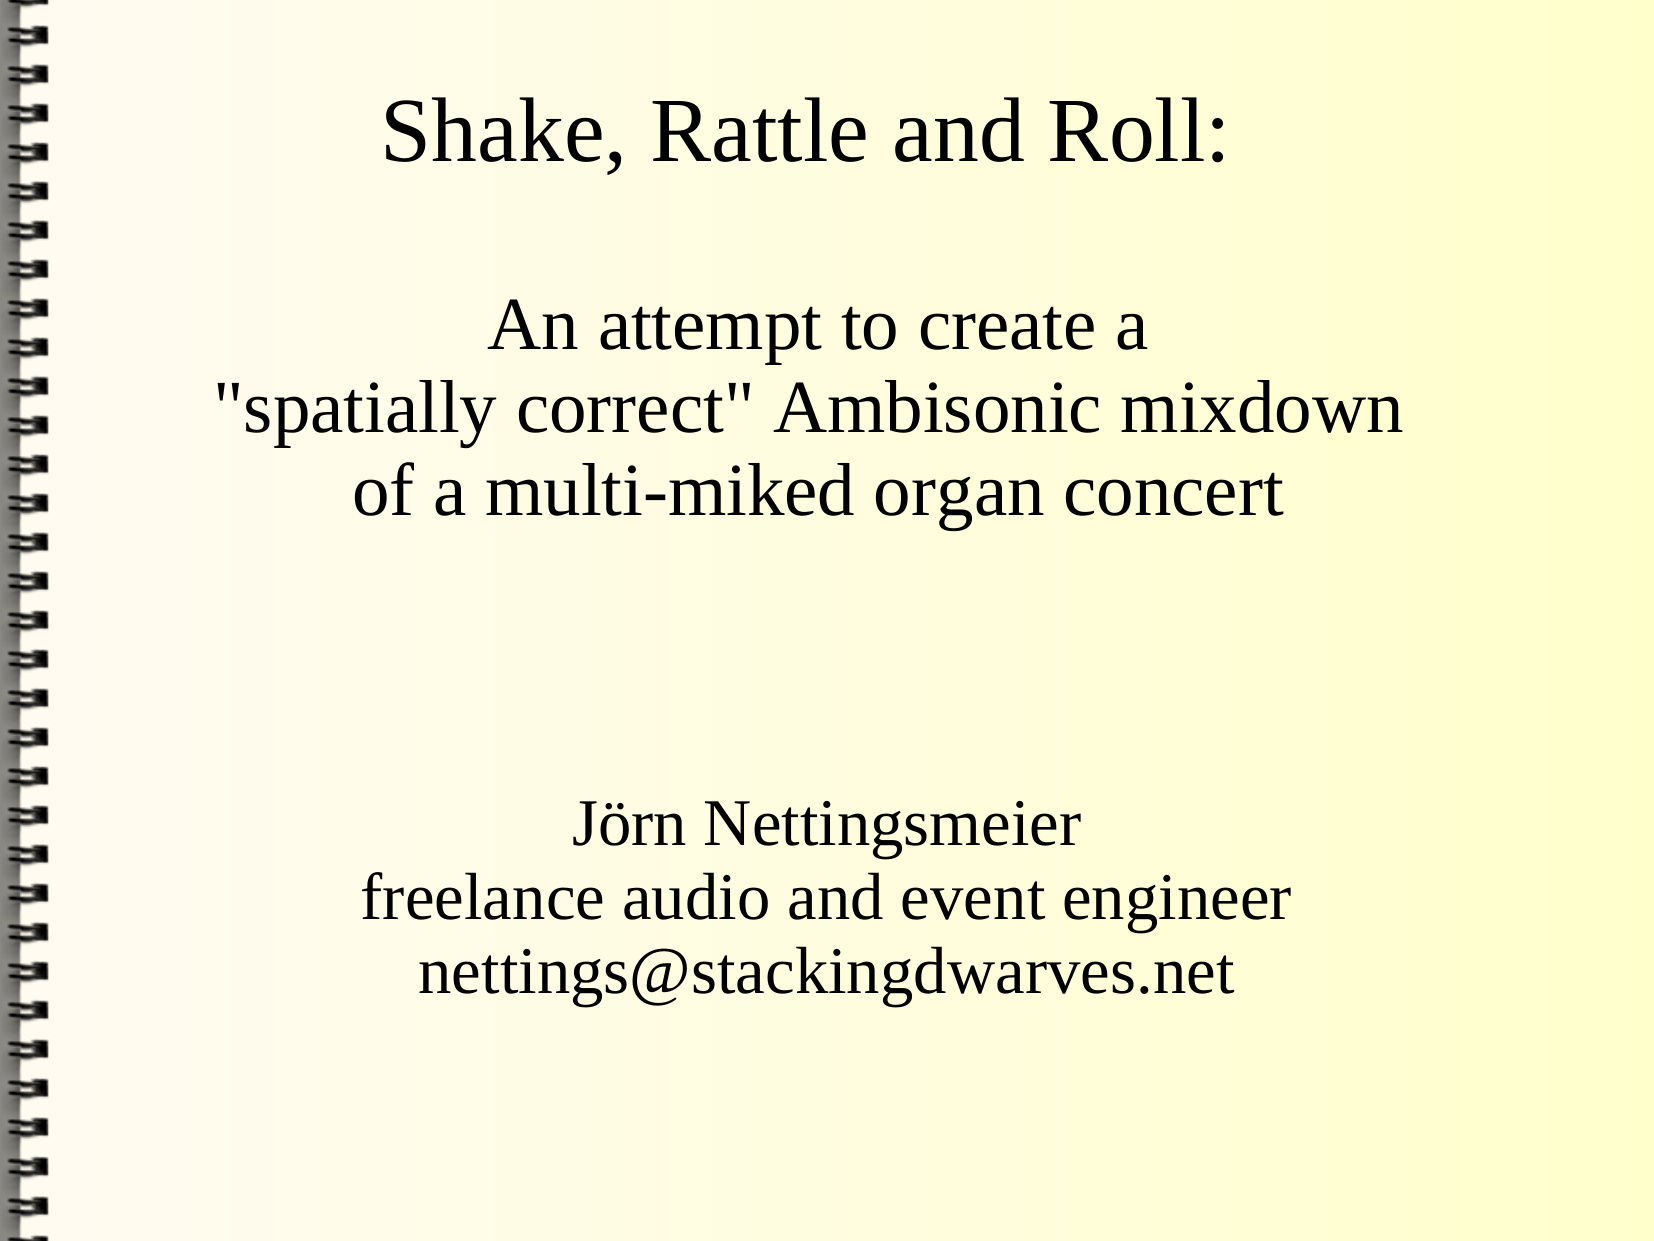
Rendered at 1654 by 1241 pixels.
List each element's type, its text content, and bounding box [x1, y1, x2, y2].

picture [0, 0, 1654, 1241]
subtitle Jörn Nettingsmeier freelance audio and event engineer nettings@stackingdwarves.net [121, 637, 1534, 1156]
title Shake, Rattle and Roll: An attempt to create a "spatially correct" Ambisonic mixdown of a multi-miked organ concert [112, 75, 1525, 638]
